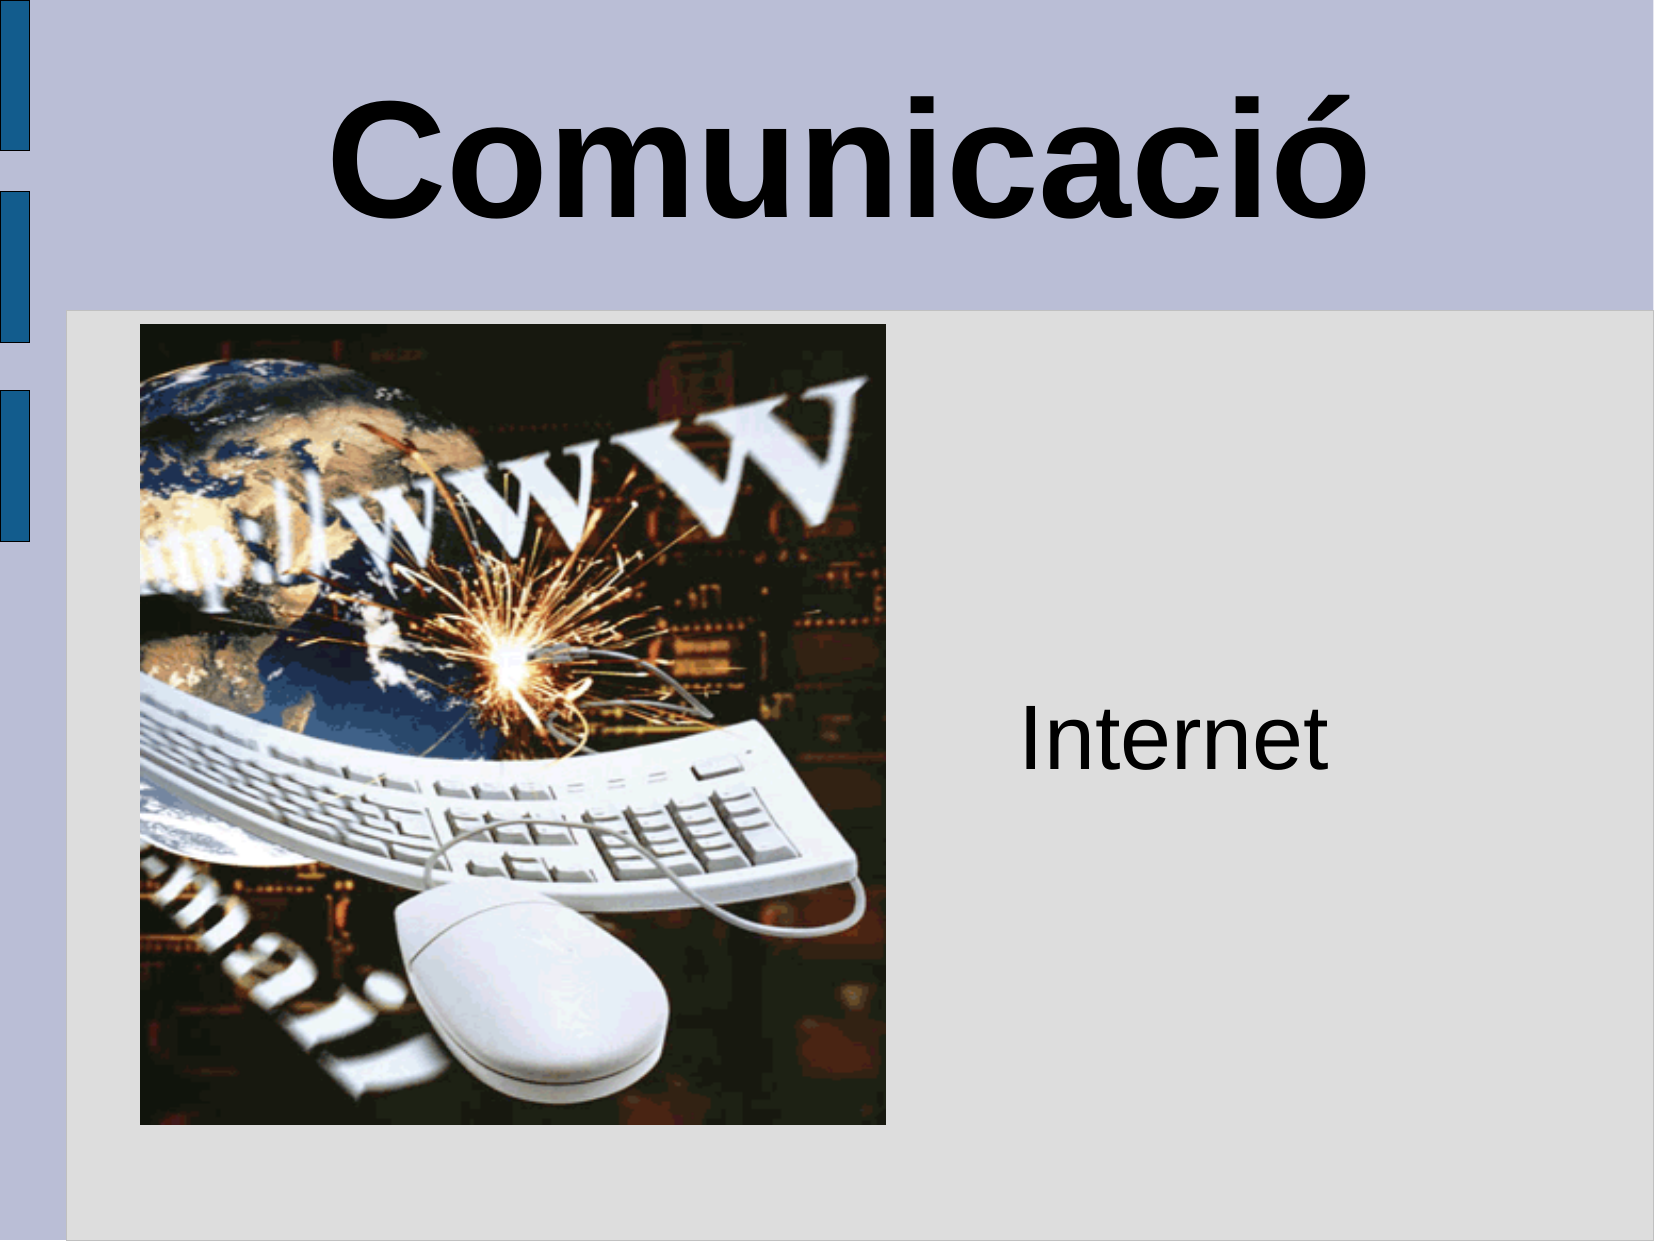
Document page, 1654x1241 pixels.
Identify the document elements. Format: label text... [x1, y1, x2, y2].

text_box Internet [1003, 679, 1345, 797]
text_box Comunicació [311, 59, 1388, 261]
picture [140, 324, 886, 1125]
